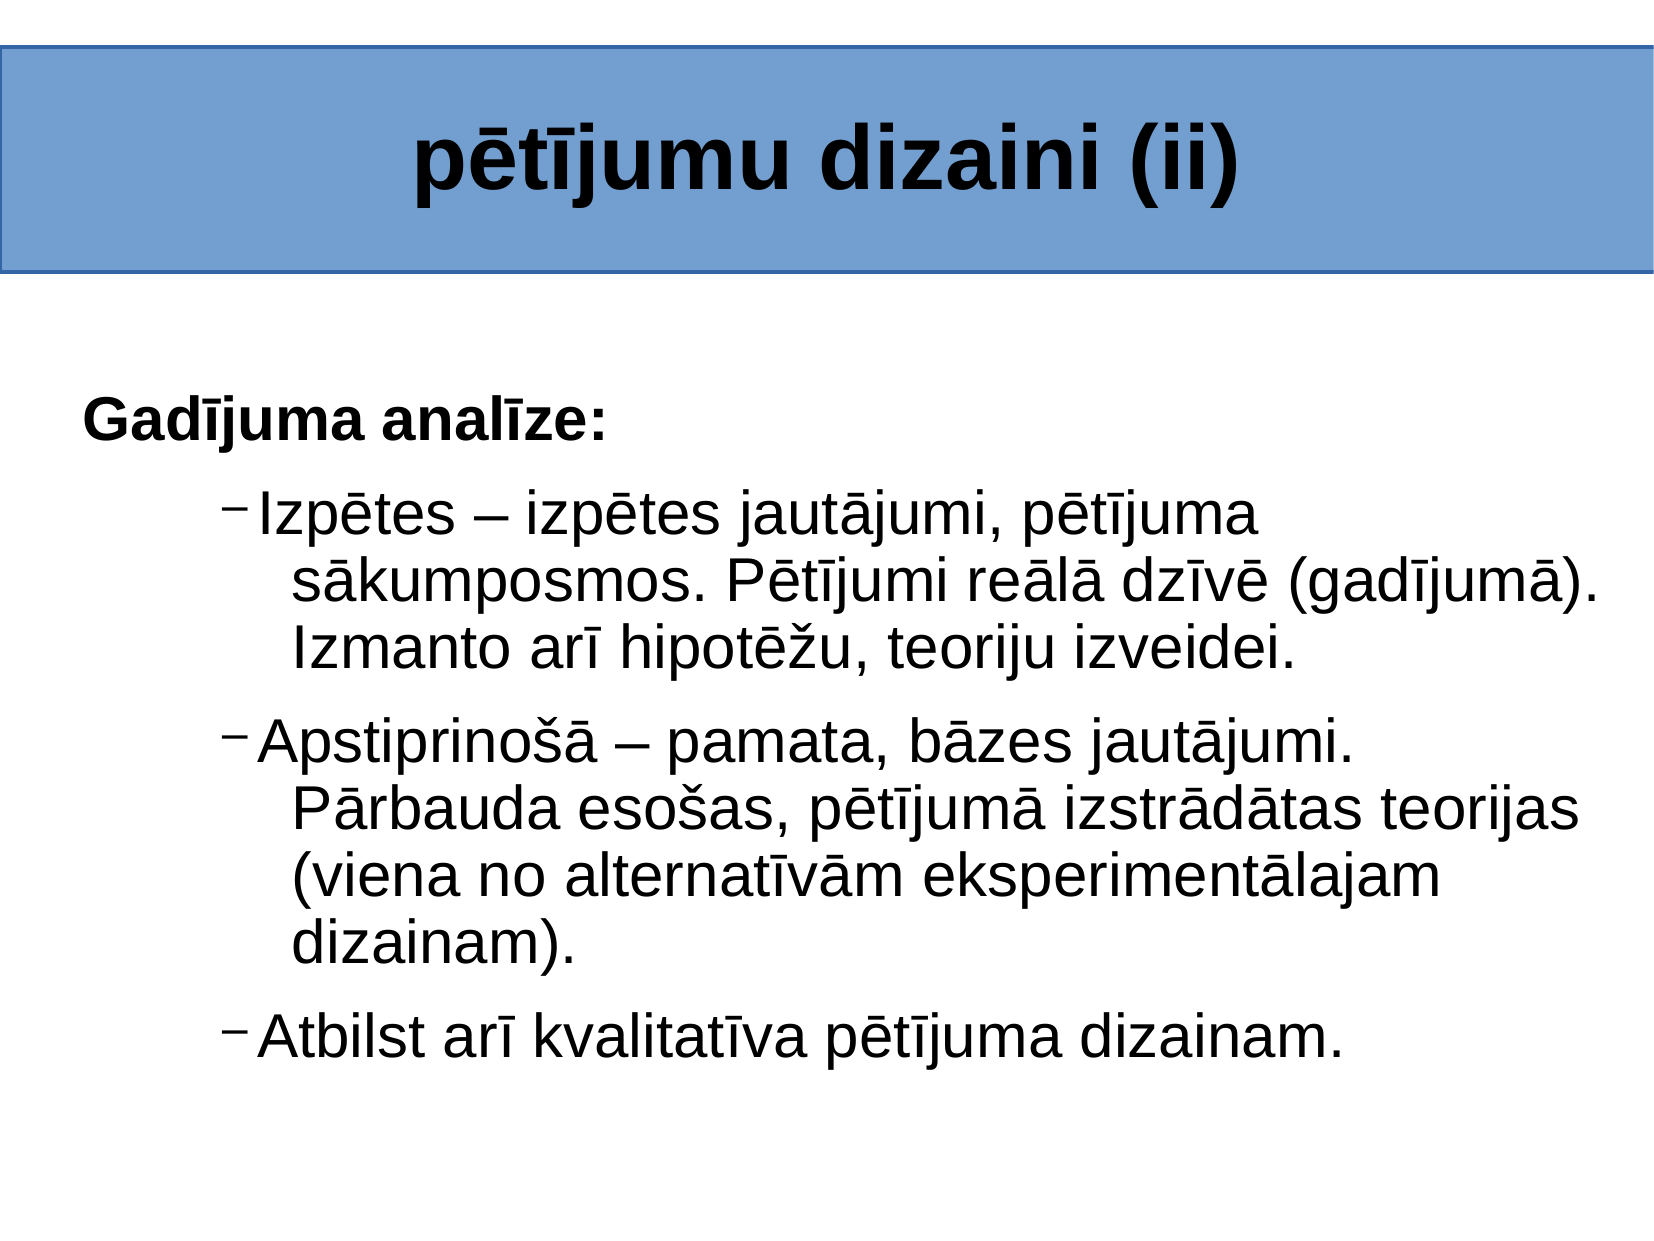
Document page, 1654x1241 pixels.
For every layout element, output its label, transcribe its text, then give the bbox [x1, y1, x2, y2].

title pētījumu dizaini (ii) [82, 97, 1571, 209]
list Gadījuma analīze: Izpētes – izpētes jautājumi, pētījuma sākumposmos. Pētījumi reālā dzīvē (gadījumā). Izmanto arī hipotēžu, teoriju izveidei. Apstiprinošā – pamata, bāzes jautājumi. Pārbauda esošas, pētījumā izstrādātas teorijas (viena no alternatīvām eksperimentālajam dizainam). Atbilst arī kvalitatīva pētījuma dizainam. [82, 378, 1619, 1099]
text_box [0, 47, 1654, 272]
